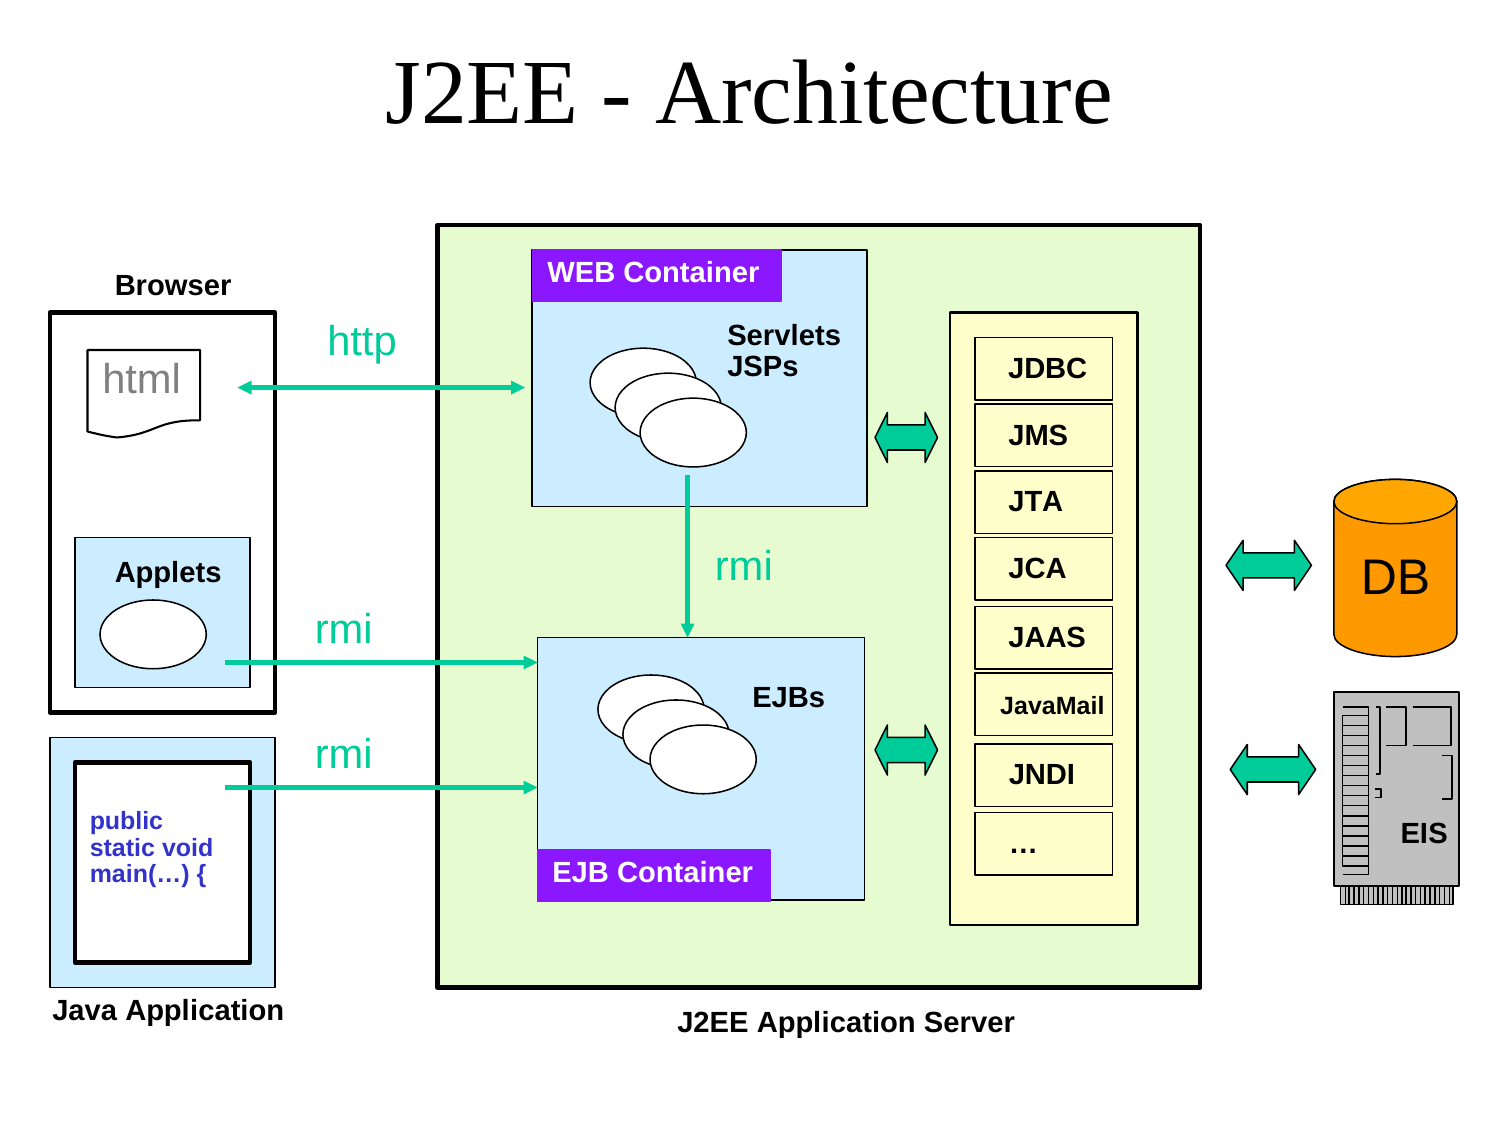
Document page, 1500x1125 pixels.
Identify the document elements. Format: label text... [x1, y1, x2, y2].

text_box [1333, 691, 1459, 905]
text_box EJB Container [537, 849, 770, 902]
text_box rmi [300, 600, 388, 666]
text_box [75, 537, 250, 688]
text_box rmi [699, 537, 789, 603]
text_box Applets [99, 549, 237, 601]
text_box html [87, 350, 197, 416]
text_box JMS [993, 412, 1084, 463]
text_box DB [1333, 523, 1457, 635]
text_box [1334, 635, 1457, 657]
text_box http [312, 312, 412, 378]
text_box EIS [1385, 810, 1464, 861]
text_box rmi [300, 725, 388, 791]
text_box [1333, 479, 1457, 523]
text_box … [994, 820, 1054, 871]
text_box JTA [993, 479, 1079, 530]
text_box Servlets JSPs [712, 312, 857, 398]
text_box [50, 737, 276, 987]
text_box JavaMail [985, 684, 1120, 730]
text_box Java Application [37, 987, 299, 1038]
text_box EJBs [737, 675, 841, 726]
text_box [437, 224, 1201, 988]
text_box Browser [99, 262, 247, 313]
text_box JNDI [993, 751, 1091, 802]
title J2EE - Architecture [112, 0, 1388, 188]
text_box JCA [993, 545, 1083, 596]
text_box JDBC [993, 346, 1103, 397]
text_box public static void main(…) { [75, 800, 250, 910]
text_box WEB Container [532, 249, 782, 305]
text_box J2EE Application Server [662, 999, 1030, 1051]
text_box JAAS [993, 614, 1102, 665]
